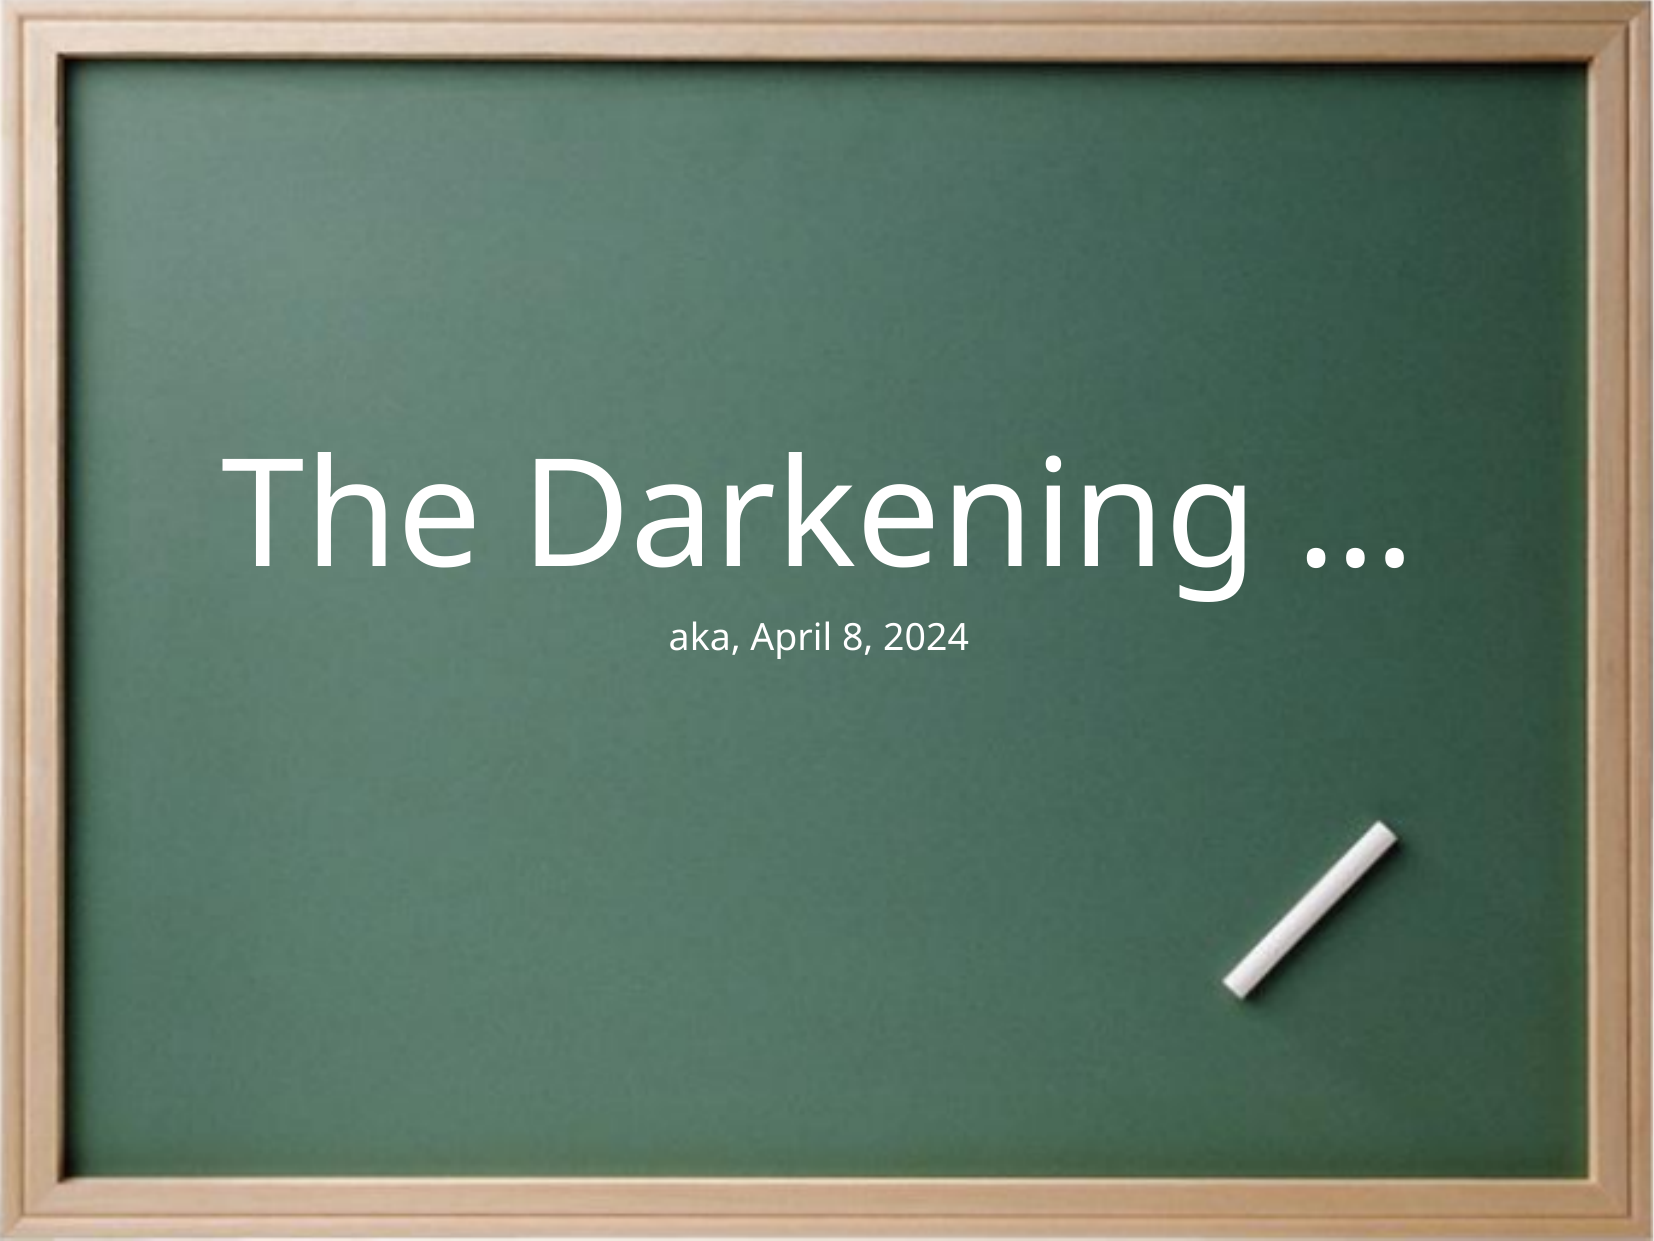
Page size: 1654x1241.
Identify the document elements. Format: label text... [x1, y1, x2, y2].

picture [0, 0, 1654, 1241]
title The Darkening … aka, April 8, 2024 [75, 430, 1564, 638]
